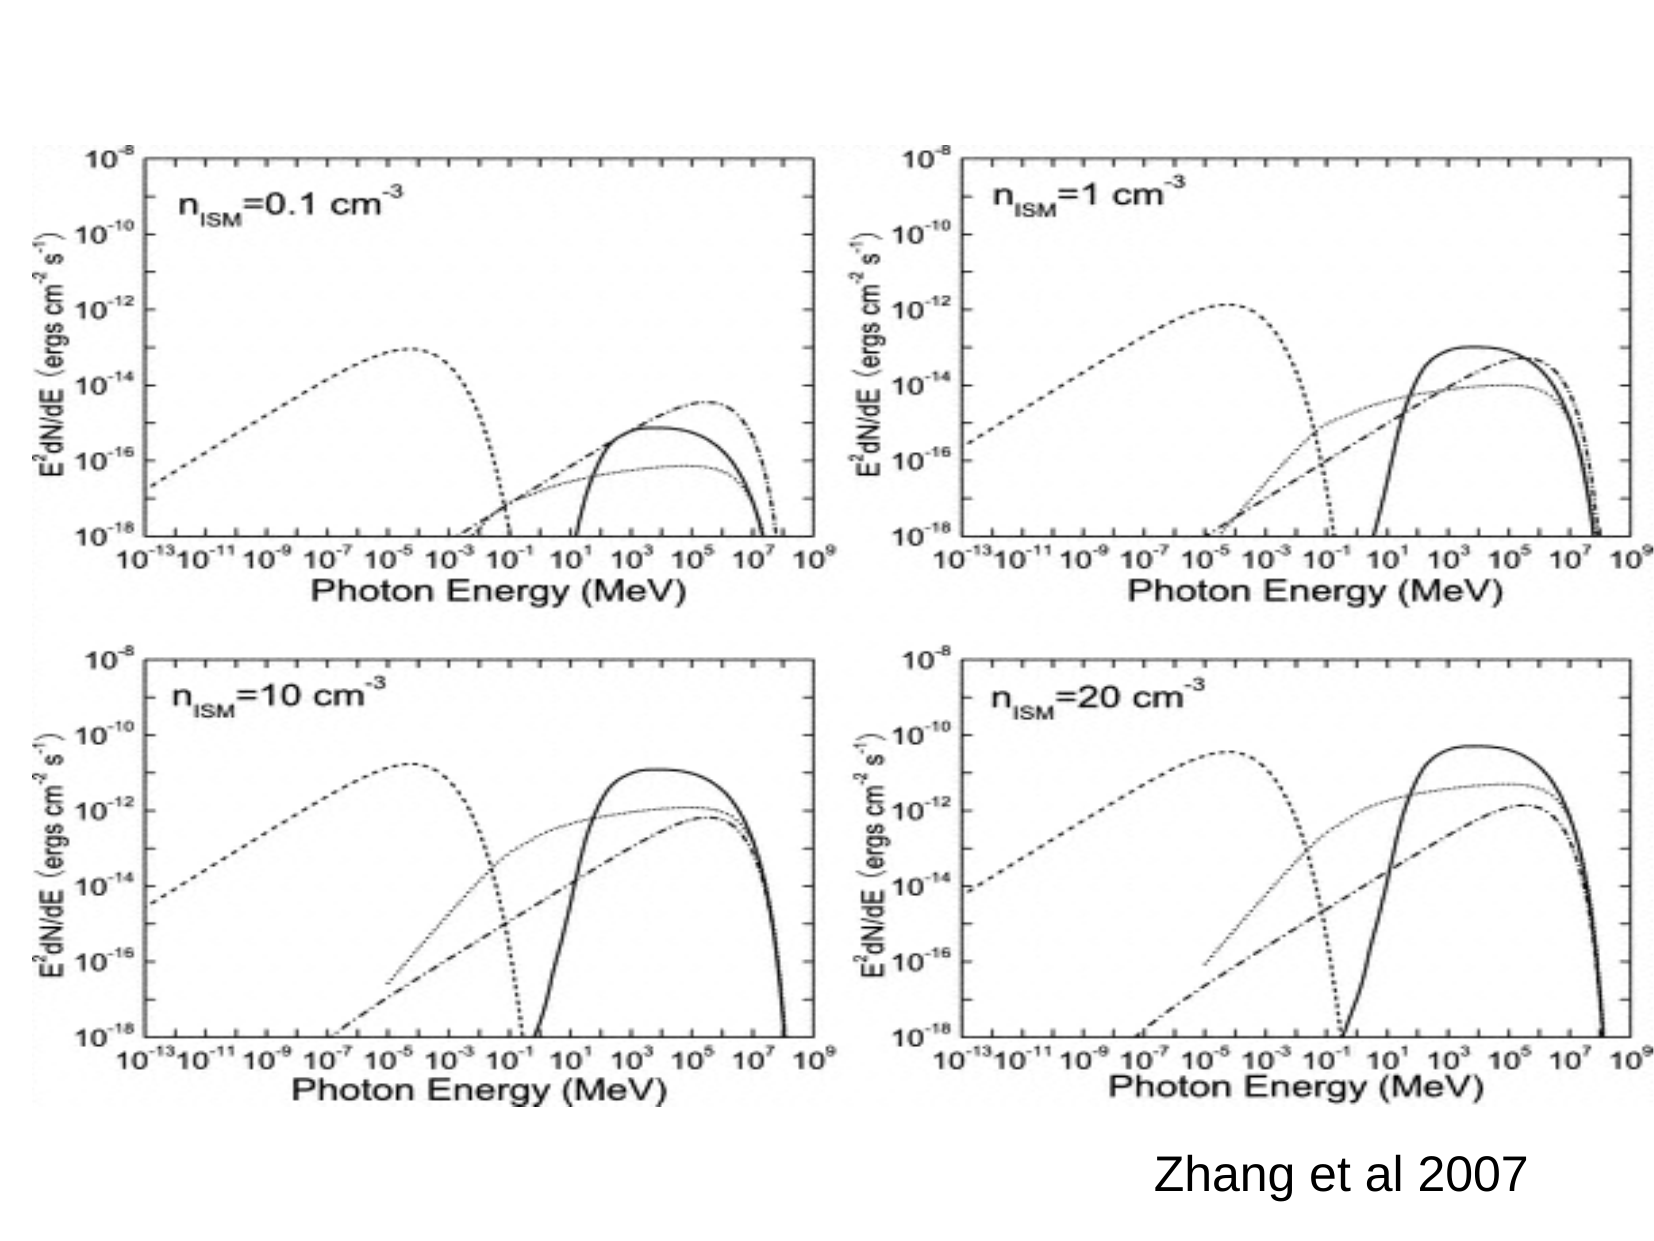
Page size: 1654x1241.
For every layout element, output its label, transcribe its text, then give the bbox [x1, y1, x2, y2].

picture [32, 145, 1654, 1107]
text_box Zhang et al 2007 [1139, 1139, 1545, 1217]
